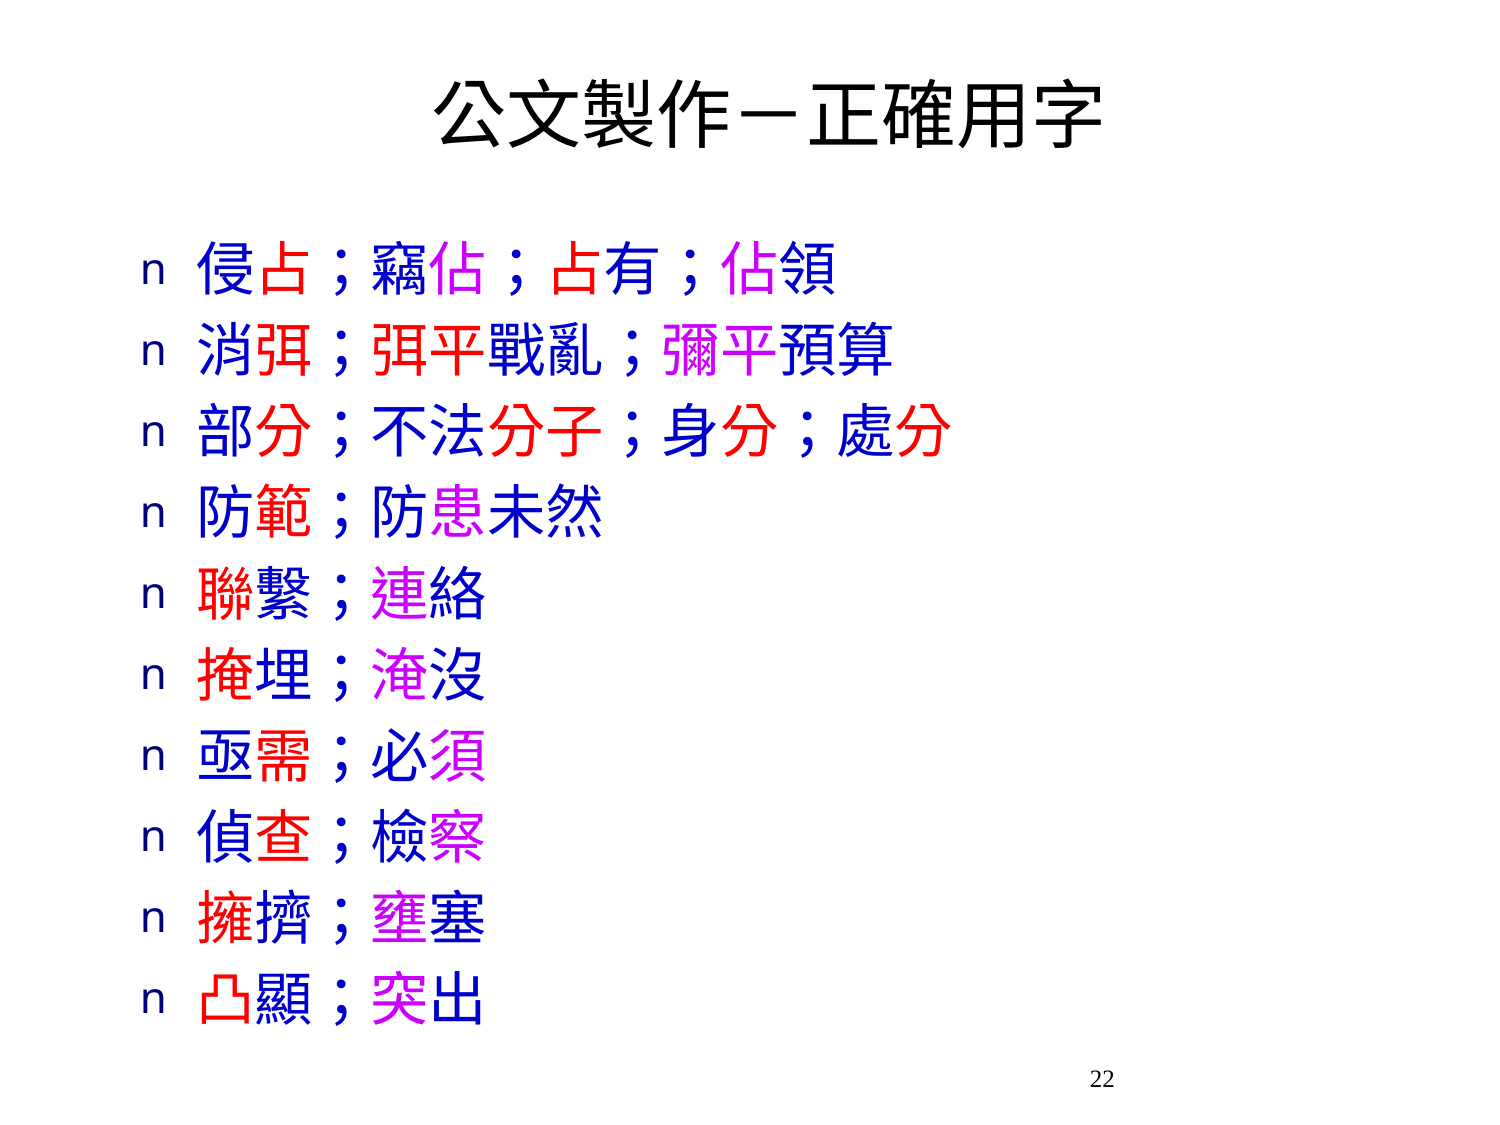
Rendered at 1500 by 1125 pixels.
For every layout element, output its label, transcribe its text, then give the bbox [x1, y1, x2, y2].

text_box [1074, 1059, 1426, 1101]
list 侵占；竊佔；占有；佔領 消弭；弭平戰亂；彌平預算 部分；不法分子；身分；處分 防範；防患未然 聯繫；連絡 掩埋；淹沒 亟需；必須 偵查；檢察 擁擠；壅塞 凸顯；突出 [124, 218, 1436, 1059]
title 公文製作－正確用字 [171, 0, 1366, 218]
